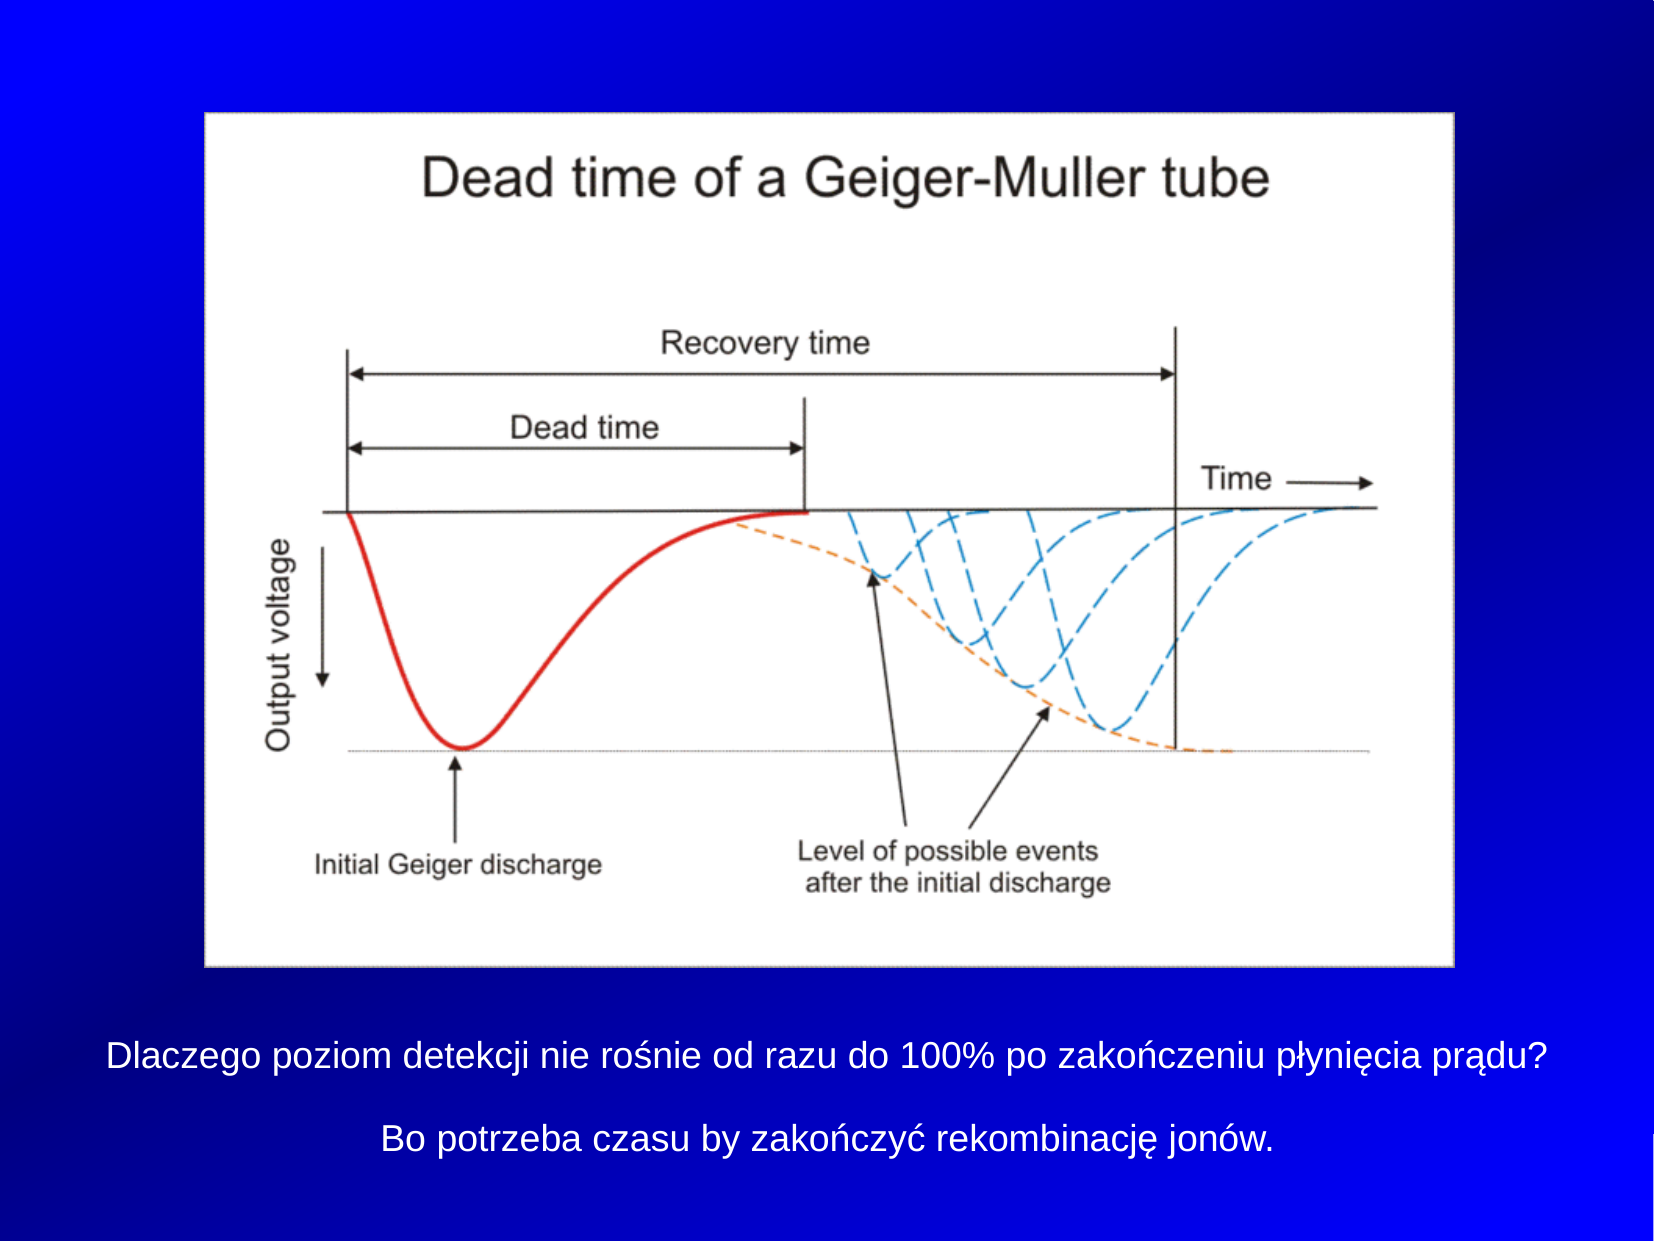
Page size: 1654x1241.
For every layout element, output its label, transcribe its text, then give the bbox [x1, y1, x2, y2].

picture [204, 112, 1455, 968]
text_box Dlaczego poziom detekcji nie rośnie od razu do 100% po zakończeniu płynięcia prądu? [90, 1027, 1564, 1085]
text_box Bo potrzeba czasu by zakończyć rekombinację jonów. [365, 1110, 1290, 1168]
